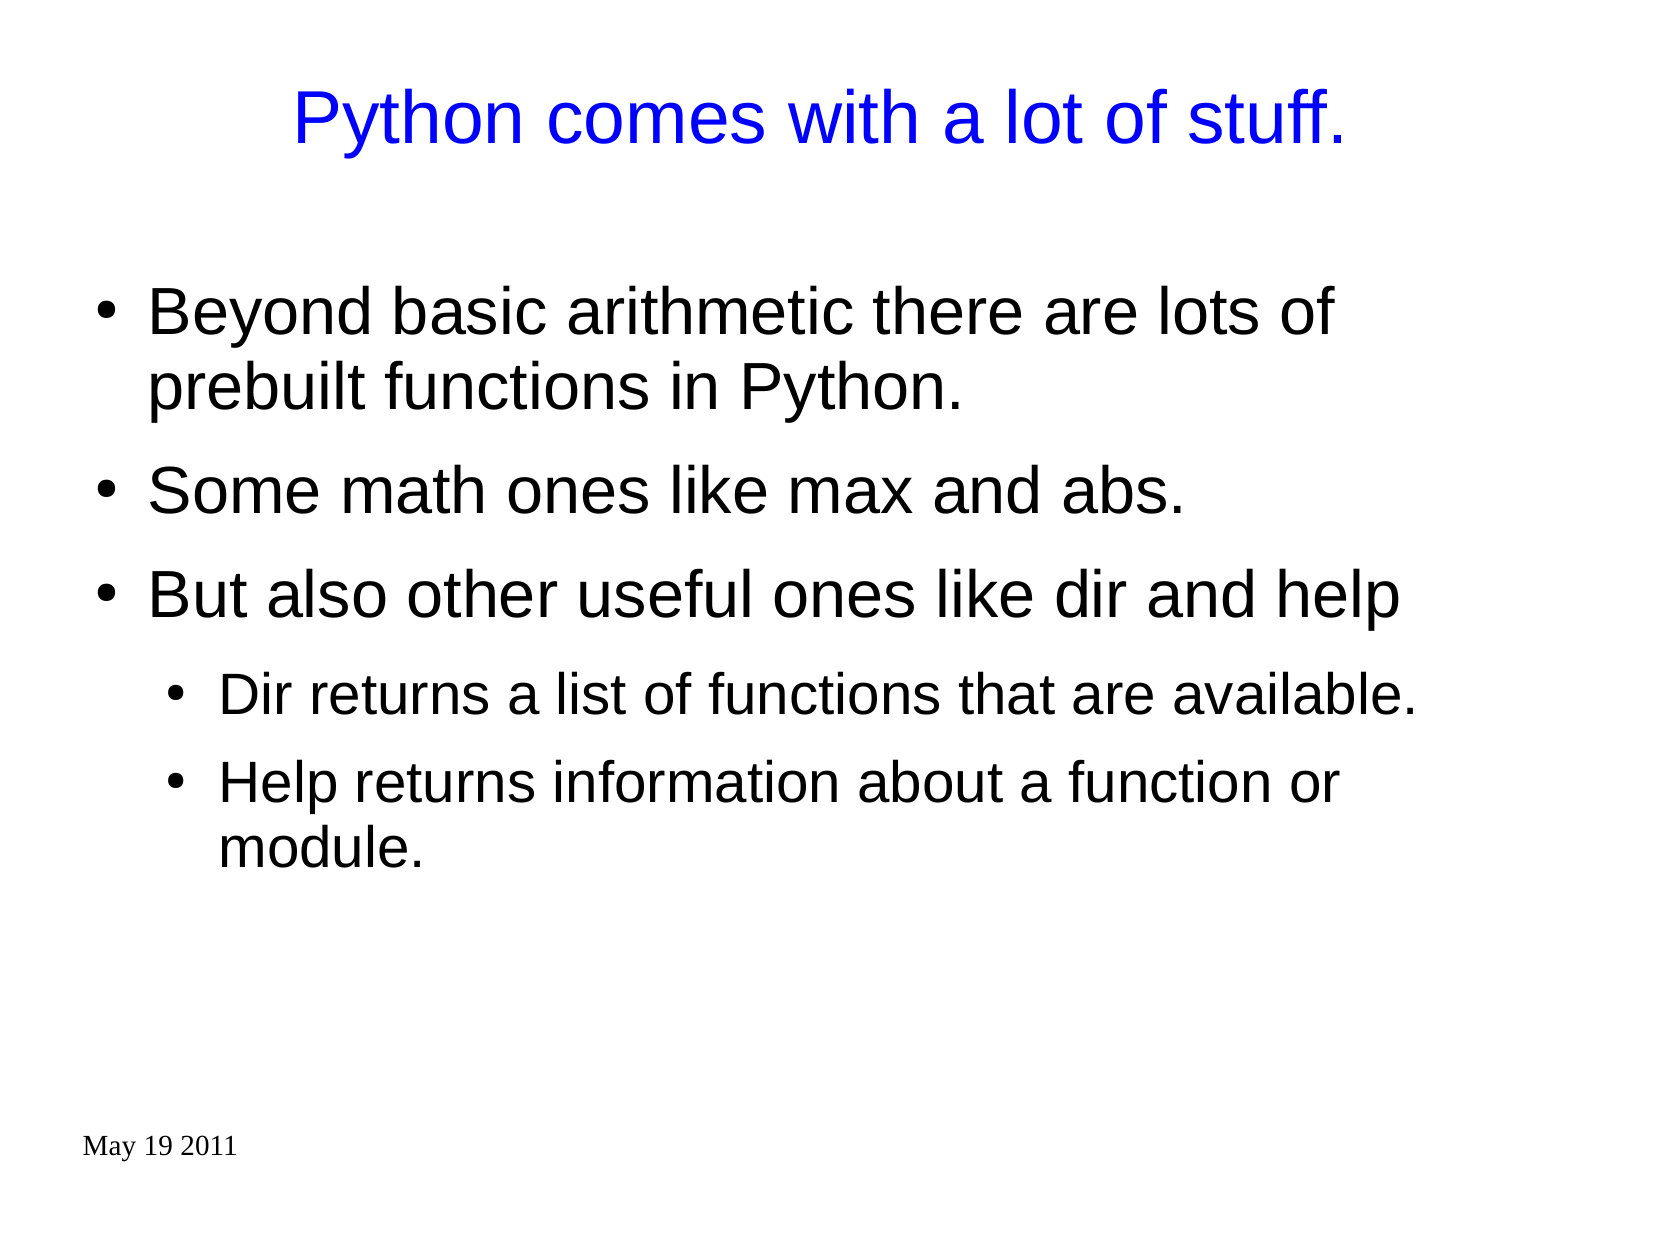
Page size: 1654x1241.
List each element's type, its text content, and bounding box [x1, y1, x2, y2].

title Python comes with a lot of stuff. [76, 58, 1565, 178]
list Beyond basic arithmetic there are lots of prebuilt functions in Python. Some math ones like max and abs. But also other useful ones like dir and help Dir returns a list of functions that are available. Help returns information about a function or module. [76, 274, 1565, 1093]
